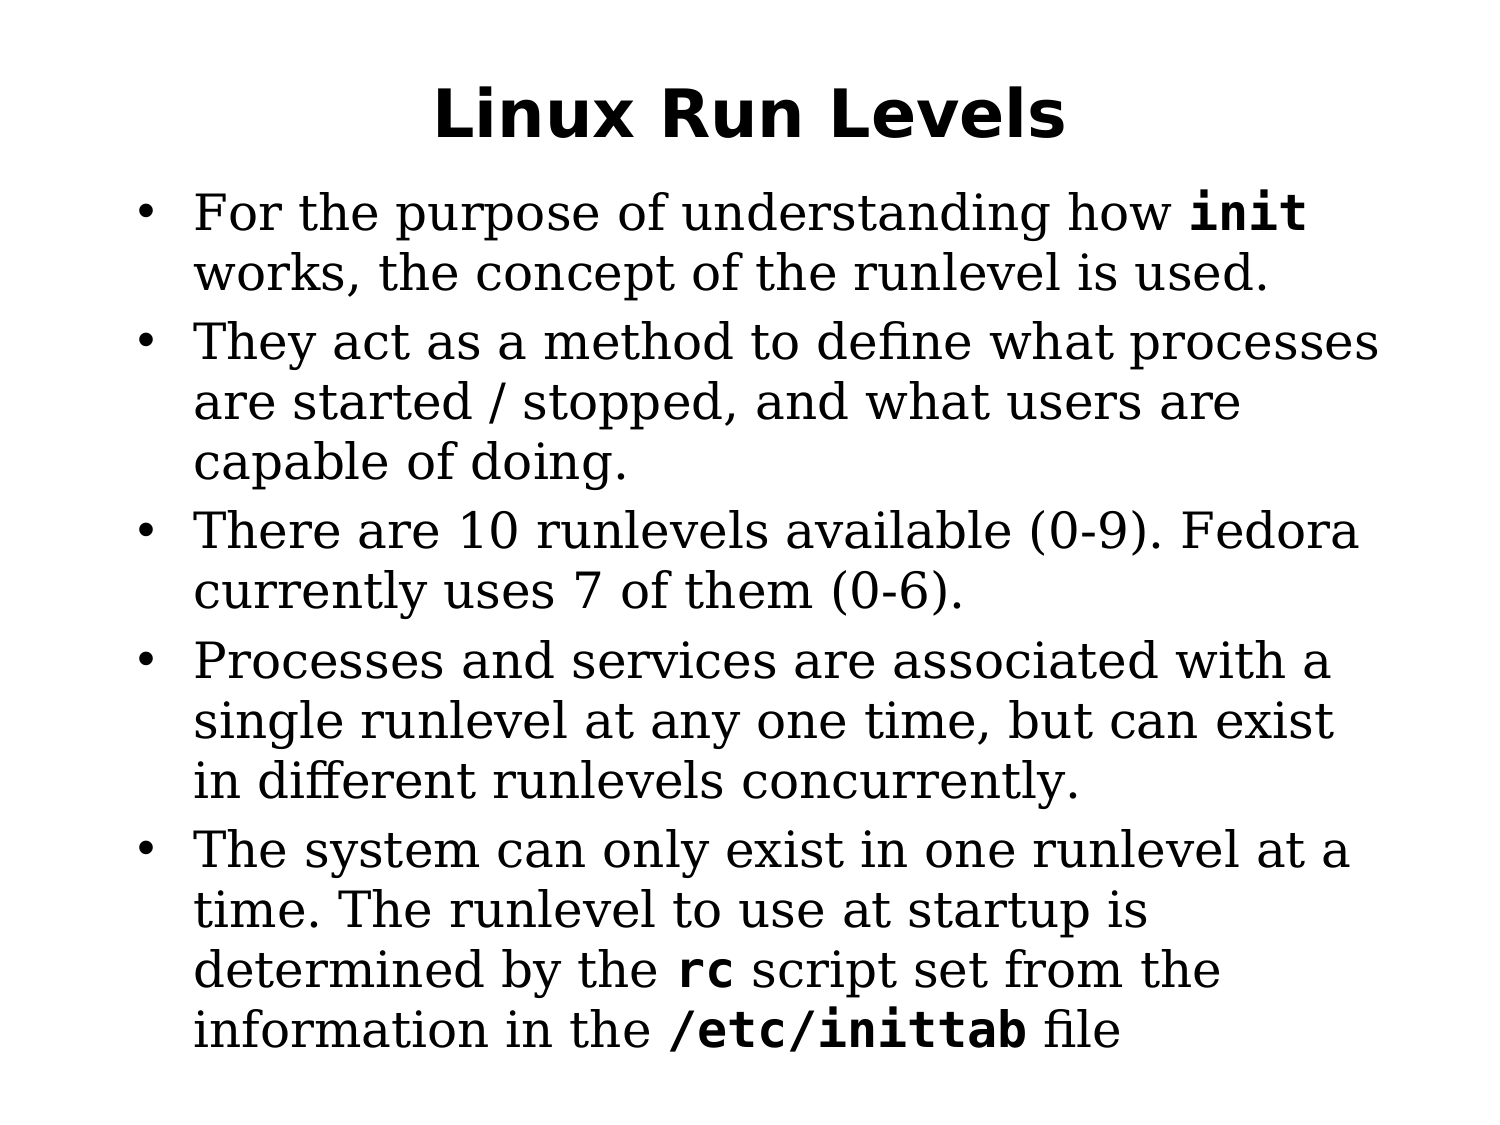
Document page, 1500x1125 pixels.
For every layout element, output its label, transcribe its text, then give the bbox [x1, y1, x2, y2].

list For the purpose of understanding how init works, the concept of the runlevel is used. They act as a method to define what processes are started / stopped, and what users are capable of doing. There are 10 runlevels available (0-9). Fedora currently uses 7 of them (0-6). Processes and services are associated with a single runlevel at any one time, but can exist in different runlevels concurrently. The system can only exist in one runlevel at a time. The runlevel to use at startup is determined by the rc script set from the information in the /etc/inittab file [122, 172, 1398, 1066]
title Linux Run Levels [112, 44, 1388, 178]
